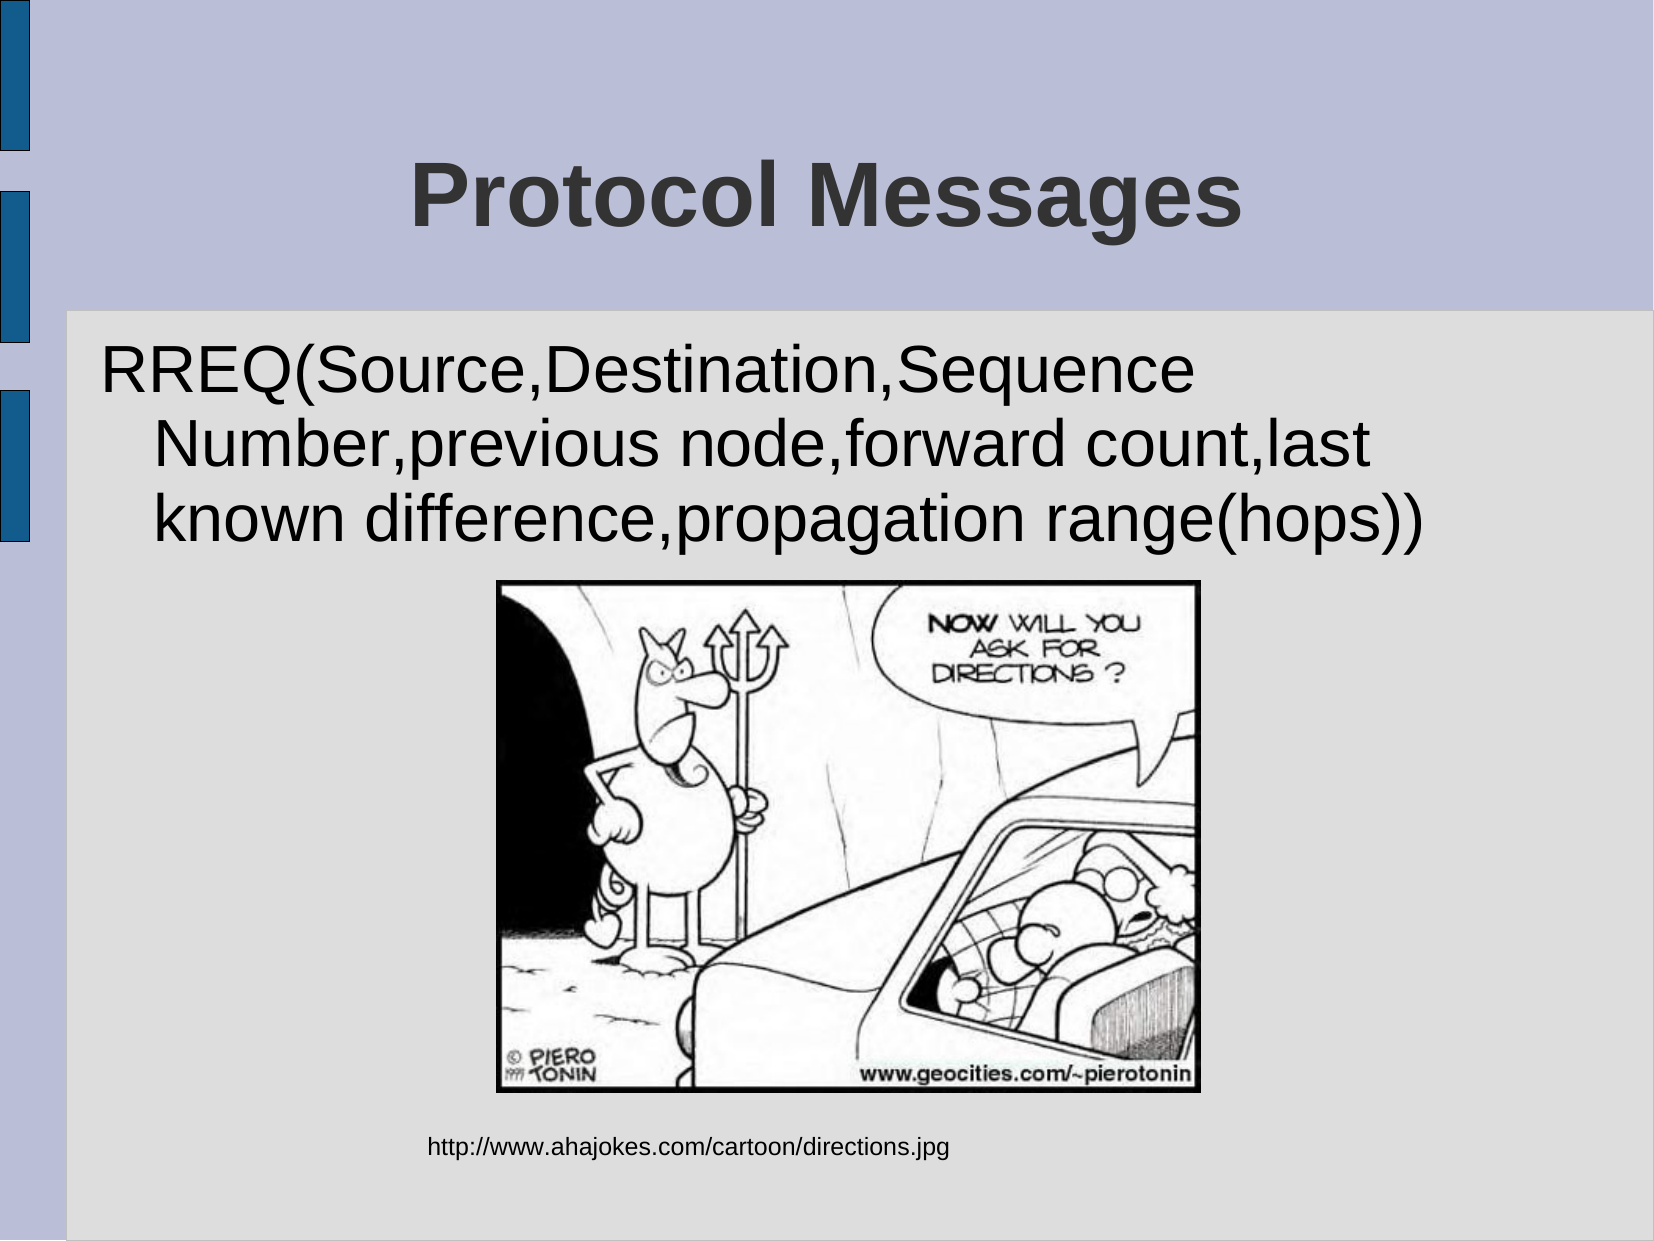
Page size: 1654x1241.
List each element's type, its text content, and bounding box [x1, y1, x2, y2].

text_box http://www.ahajokes.com/cartoon/directions.jpg [412, 1125, 1351, 1168]
picture [496, 580, 1201, 1093]
list RREQ(Source,Destination,Sequence Number,previous node,forward count,last known difference,propagation range(hops)) [82, 331, 1571, 1136]
title Protocol Messages [121, 91, 1534, 299]
